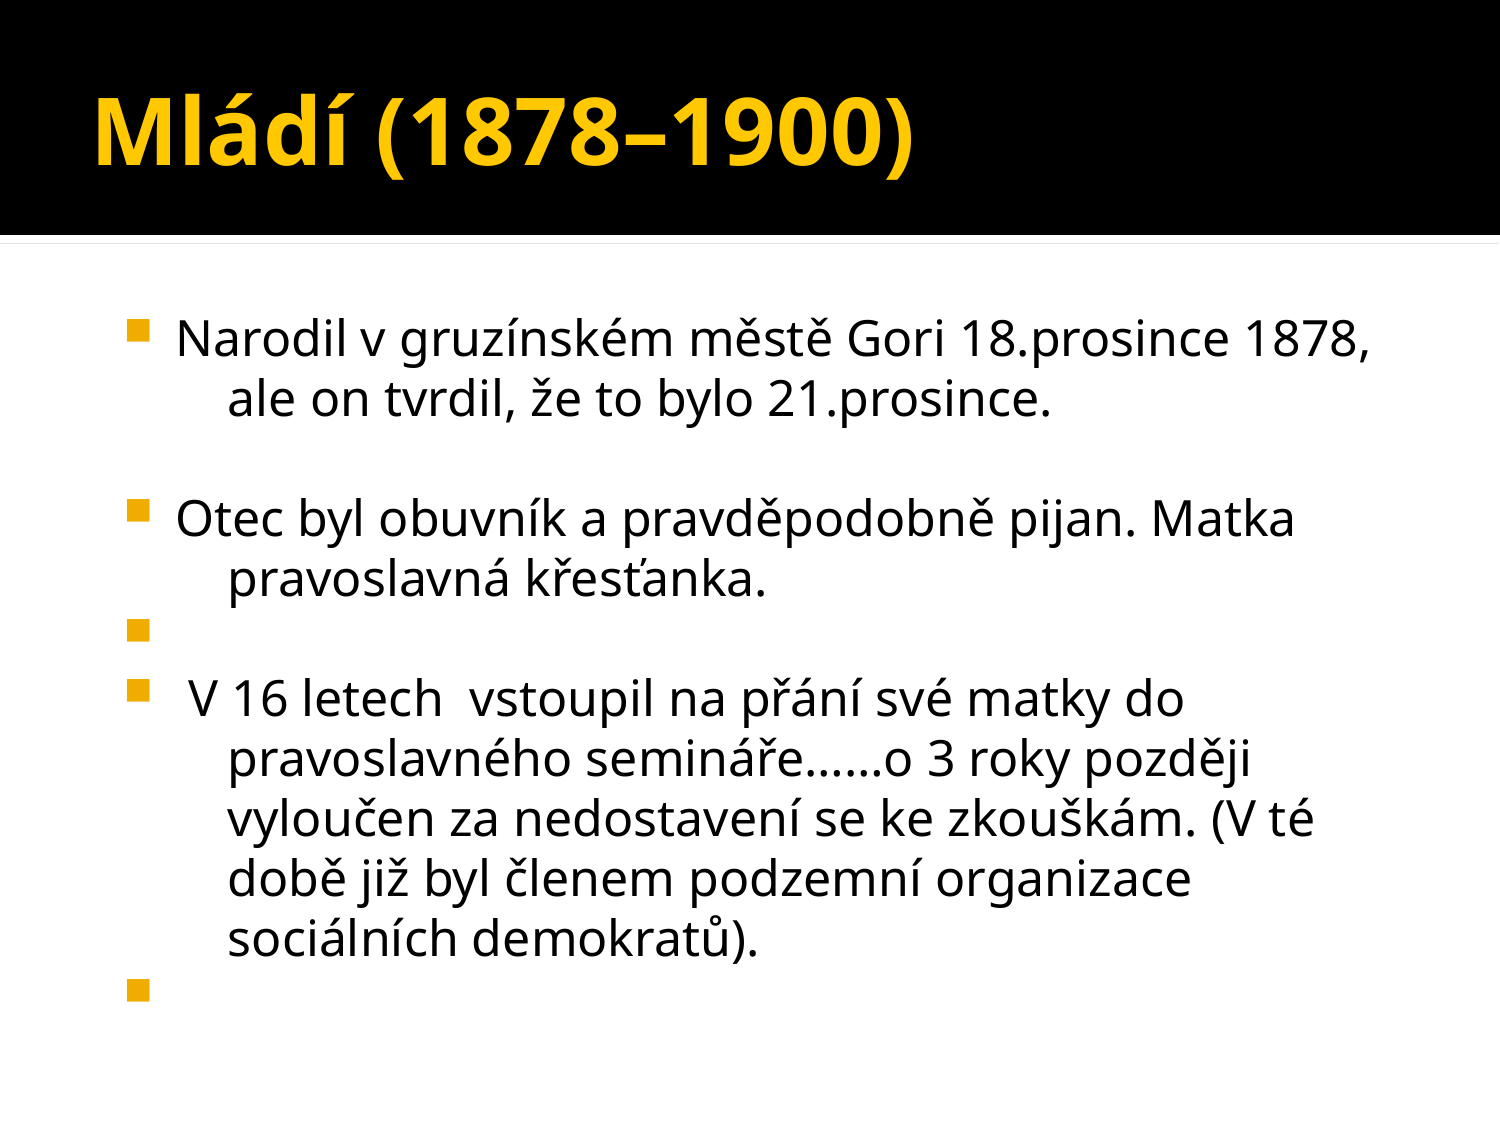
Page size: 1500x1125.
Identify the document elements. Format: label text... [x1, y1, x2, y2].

list Narodil v gruzínském městě Gori 18.prosince 1878, ale on tvrdil, že to bylo 21.prosince. Otec byl obuvník a pravděpodobně pijan. Matka pravoslavná křesťanka. V 16 letech vstoupil na přání své matky do pravoslavného semináře……o 3 roky později vyloučen za nedostavení se ke zkouškám. (V té době již byl členem podzemní organizace sociálních demokratů). [75, 291, 1426, 1051]
title Mládí (1878–1900) [75, 25, 1426, 232]
